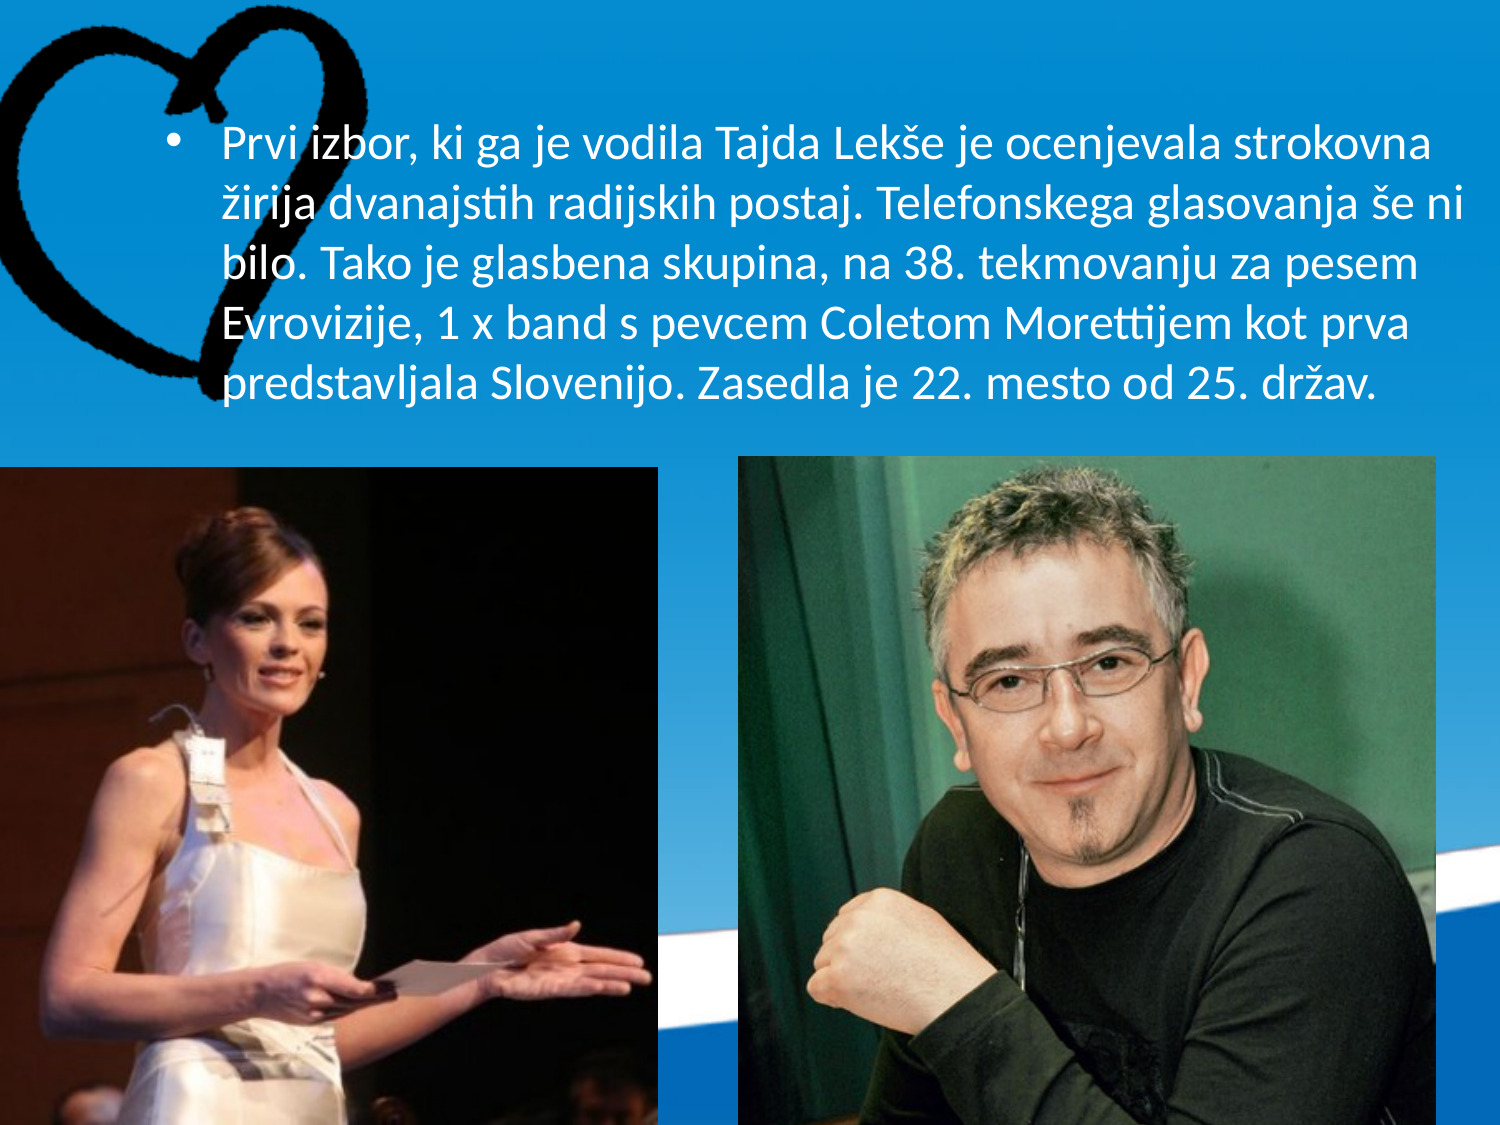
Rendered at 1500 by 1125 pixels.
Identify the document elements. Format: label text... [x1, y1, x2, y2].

list Prvi izbor, ki ga je vodila Tajda Lekše je ocenjevala strokovna žirija dvanajstih radijskih postaj. Telefonskega glasovanja še ni bilo. Tako je glasbena skupina, na 38. tekmovanju za pesem Evrovizije, 1 x band s pevcem Coletom Morettijem kot prva predstavljala Slovenijo. Zasedla je 22. mesto od 25. držav. [150, 101, 1500, 845]
picture [0, 449, 1500, 1125]
picture [0, 7, 366, 371]
